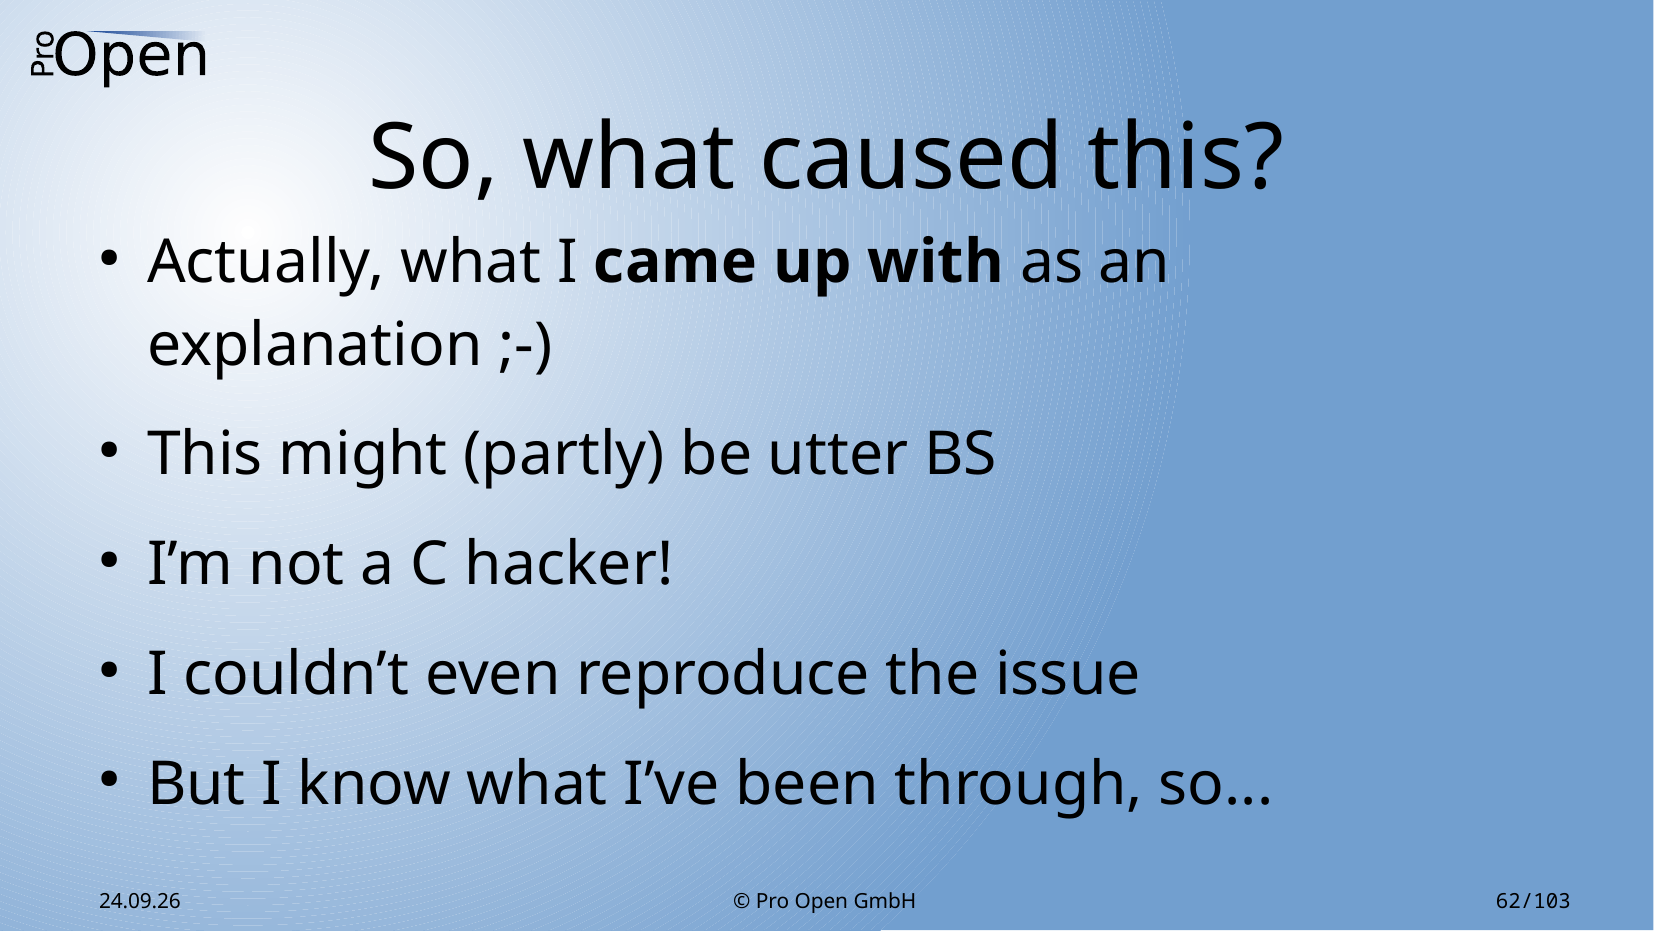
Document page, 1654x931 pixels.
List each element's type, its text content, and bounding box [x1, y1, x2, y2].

title So, what caused this? [82, 88, 1571, 217]
list Actually, what I came up with as an explanation ;-) This might (partly) be utter BS I’m not a C hacker! I couldn’t even reproduce the issue But I know what I’ve been through, so... [82, 217, 1571, 827]
